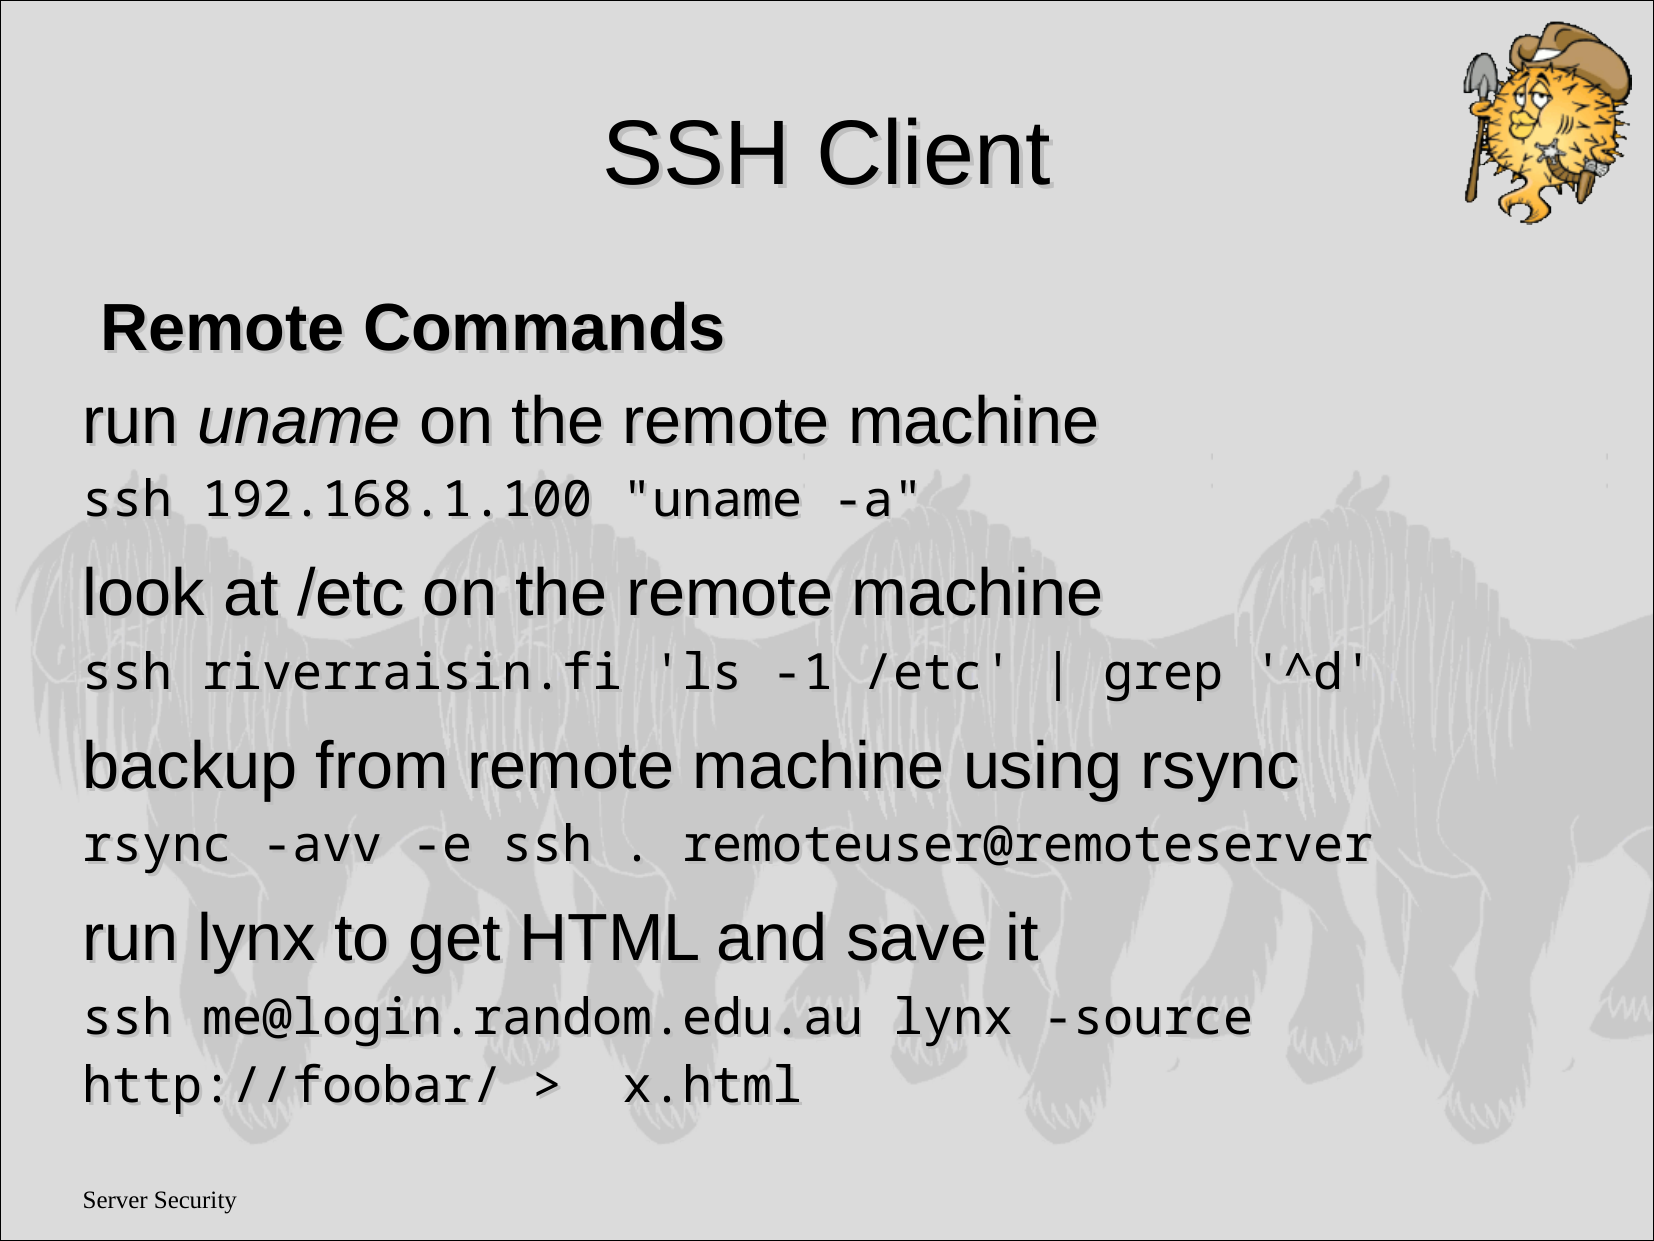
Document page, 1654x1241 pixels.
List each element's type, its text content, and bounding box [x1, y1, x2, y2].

picture [1462, 20, 1632, 225]
title SSH Client [82, 56, 1571, 250]
list Remote Commands run uname on the remote machine ssh 192.168.1.100 "uname -a" look at /etc on the remote machine ssh riverraisin.fi 'ls -1 /etc' | grep '^d' backup from remote machine using rsync rsync -avv -e ssh . remoteuser@remoteserver run lynx to get HTML and save it ssh me@login.random.edu.au lynx -source http://foobar/ > x.html [82, 290, 1571, 1113]
